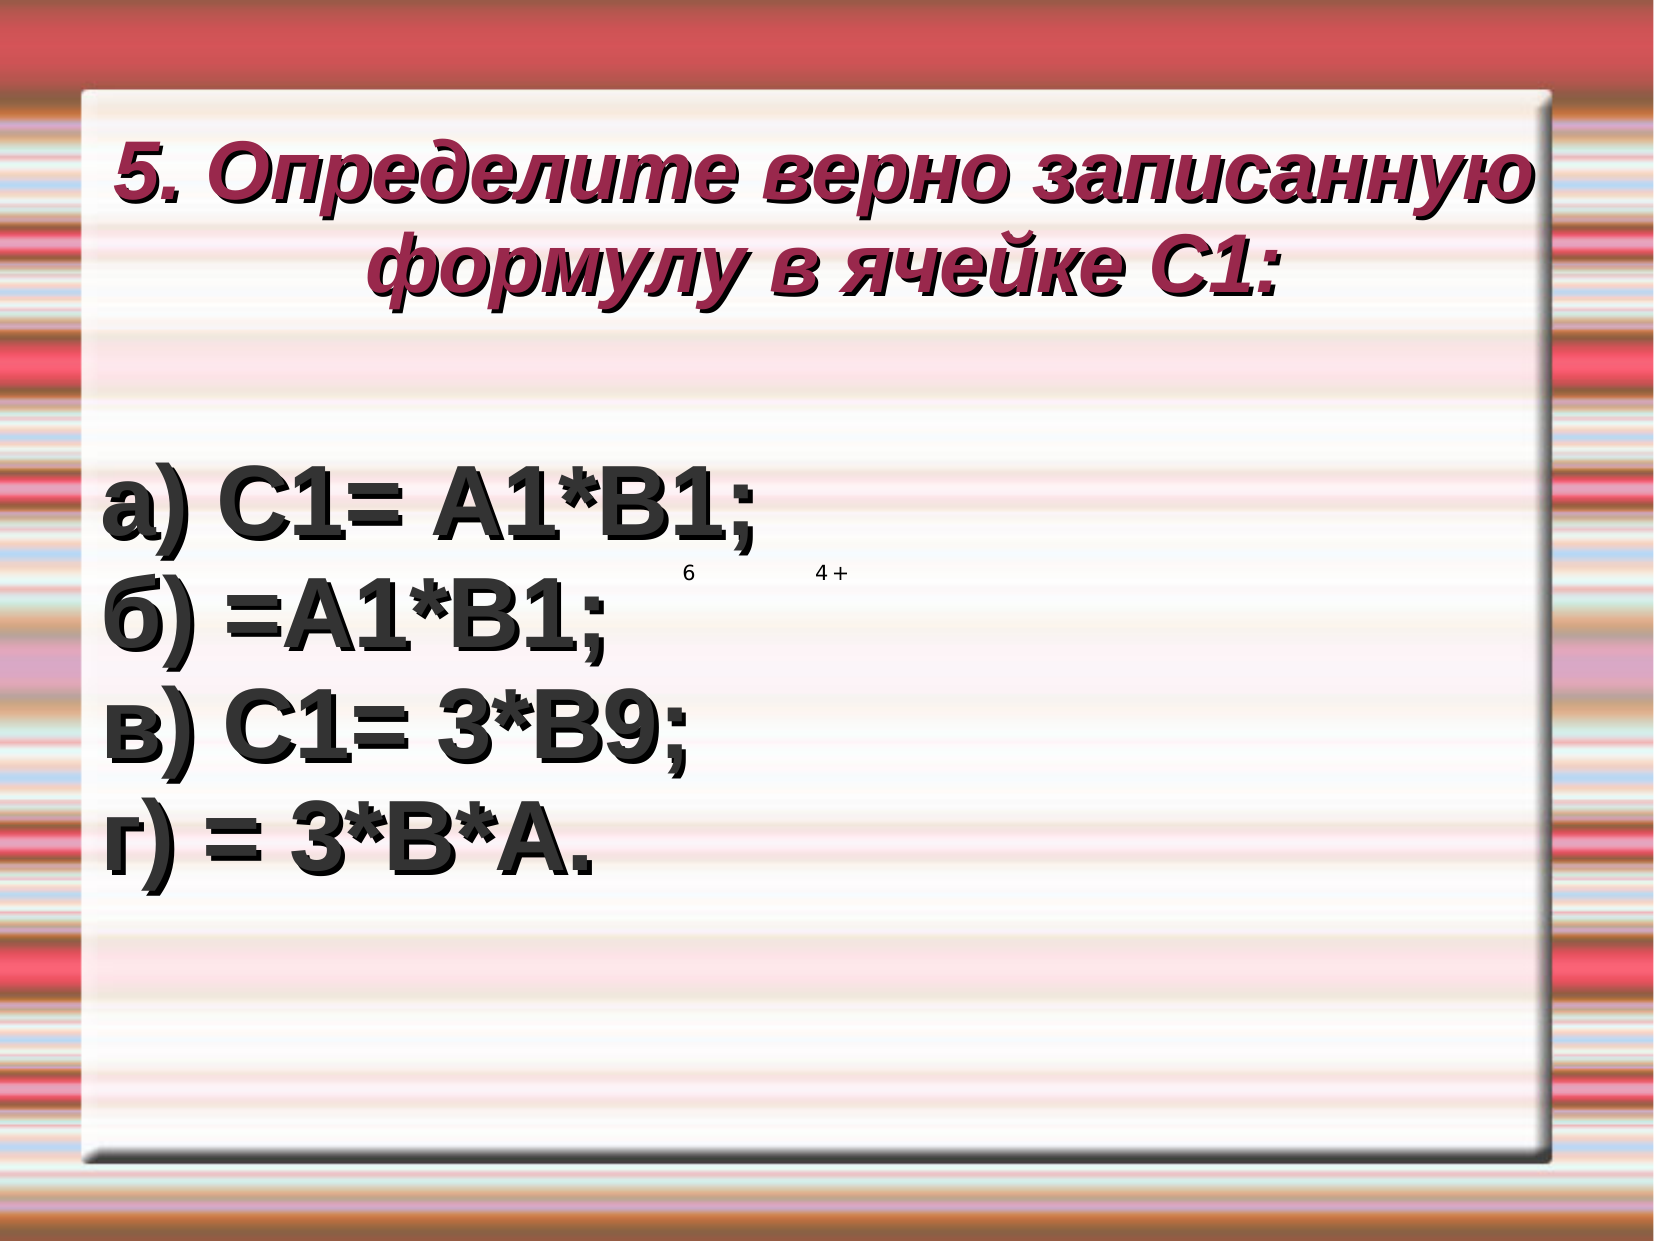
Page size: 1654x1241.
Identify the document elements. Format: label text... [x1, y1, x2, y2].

list а) C1= A1*B1; б) =A1*B1; в) C1= 3*B9; г) = 3*B*A. [88, 444, 1528, 1241]
title 5. Определите верно записанную формулу в ячейке C1: [59, 118, 1590, 410]
picture [0, 0, 1654, 1241]
chart [564, 562, 1098, 688]
